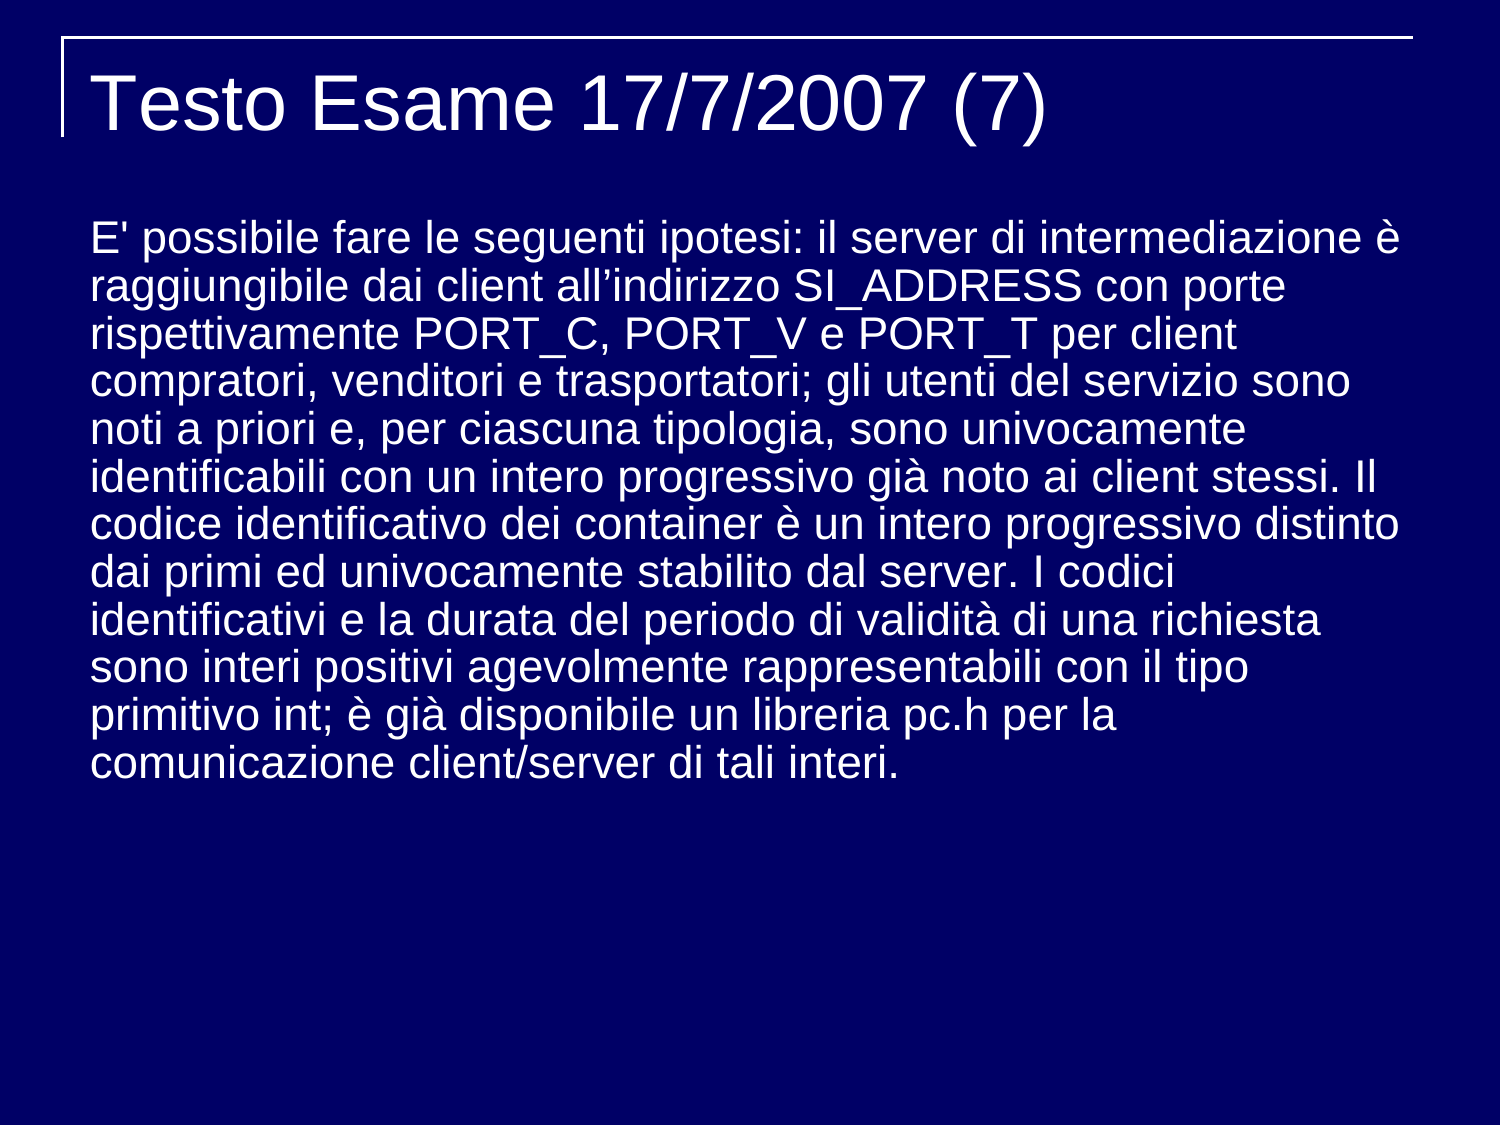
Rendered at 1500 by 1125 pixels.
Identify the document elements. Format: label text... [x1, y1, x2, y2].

list E' possibile fare le seguenti ipotesi: il server di intermediazione è raggiungibile dai client all’indirizzo SI_ADDRESS con porte rispettivamente PORT_C, PORT_V e PORT_T per client compratori, venditori e trasportatori; gli utenti del servizio sono noti a priori e, per ciascuna tipologia, sono univocamente identificabili con un intero progressivo già noto ai client stessi. Il codice identificativo dei container è un intero progressivo distinto dai primi ed univocamente stabilito dal server. I codici identificativi e la durata del periodo di validità di una richiesta sono interi positivi agevolmente rappresentabili con il tipo primitivo int; è già disponibile un libreria pc.h per la comunicazione client/server di tali interi. [75, 208, 1425, 1074]
title Testo Esame 17/7/2007 (7)‏ [74, 37, 1423, 164]
